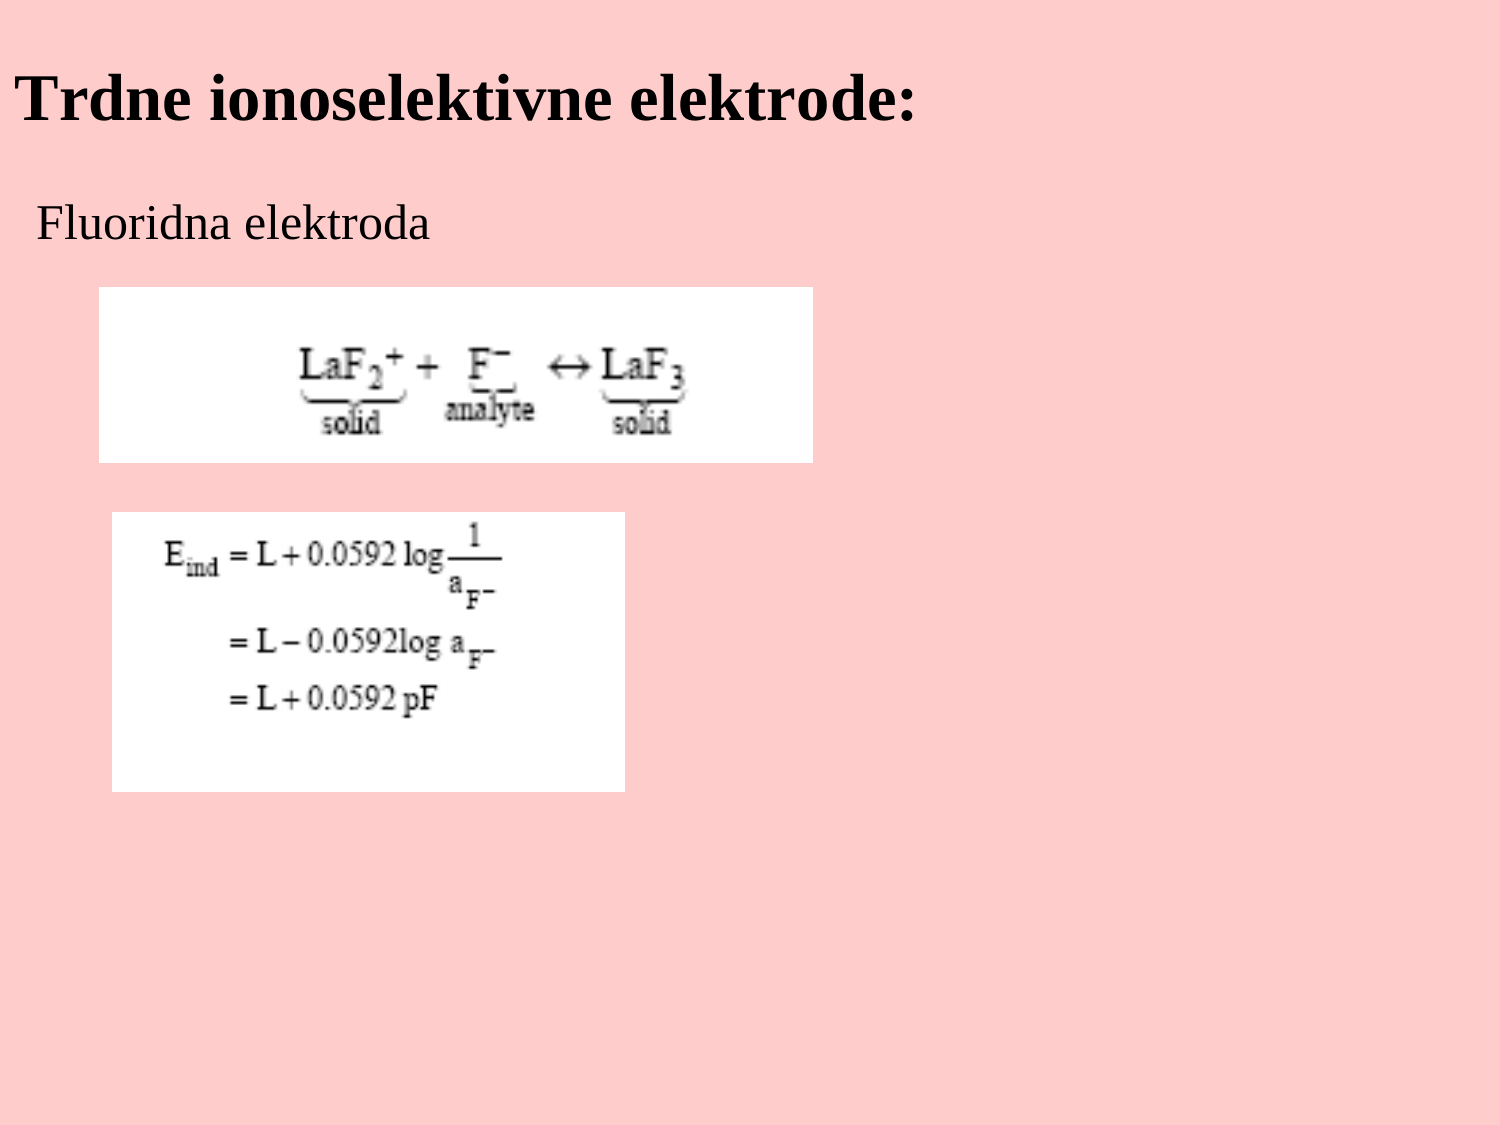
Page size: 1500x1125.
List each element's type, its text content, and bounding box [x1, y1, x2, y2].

picture [112, 512, 625, 792]
picture [99, 287, 813, 463]
title Trdne ionoselektivne elektrode: [0, 0, 1276, 188]
text_box Fluoridna elektroda [22, 181, 446, 258]
